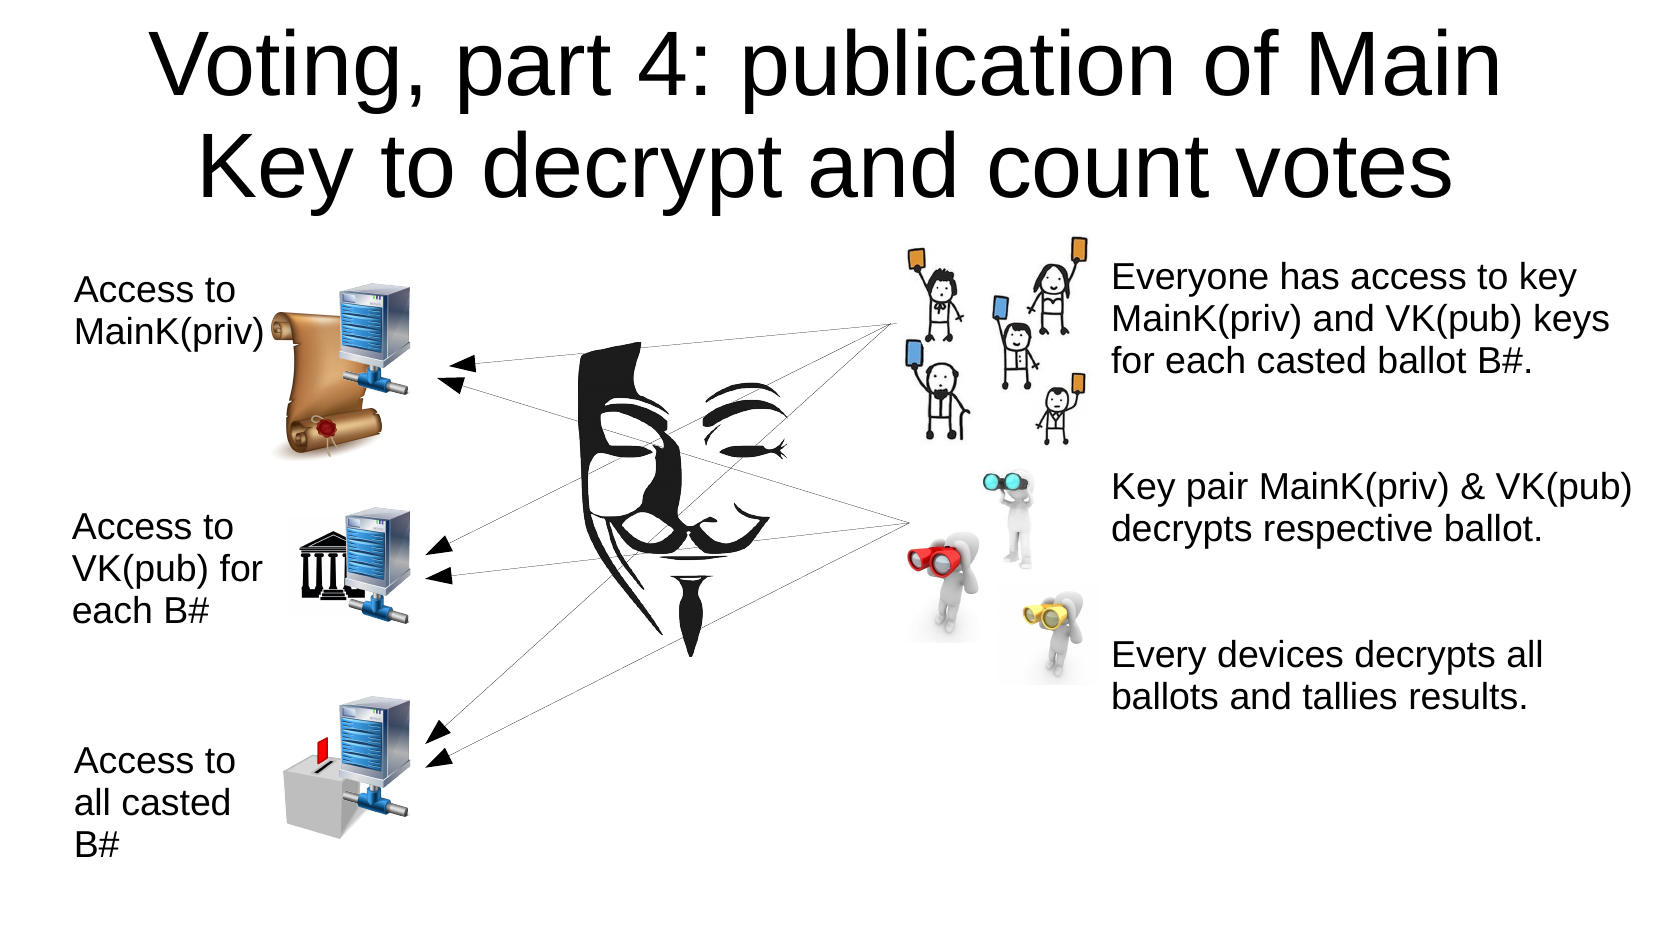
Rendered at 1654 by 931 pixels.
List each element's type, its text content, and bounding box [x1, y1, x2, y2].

picture [271, 283, 414, 461]
picture [890, 236, 974, 450]
picture [877, 465, 1096, 685]
picture [877, 522, 906, 526]
text_box Everyone has access to key MainK(priv) and VK(pub) keys for each casted ballot B#. Key pair MainK(priv) & VK(pub) decrypts respective ballot. Every devices decrypts all ballots and tallies results. [1096, 248, 1652, 851]
text_box Access to VK(pub) for each B# [57, 497, 317, 639]
picture [877, 524, 905, 538]
picture [283, 696, 414, 839]
text_box Access to MainK(priv) [59, 260, 308, 402]
picture [987, 228, 1097, 453]
picture [578, 342, 788, 657]
picture [317, 507, 414, 624]
text_box Access to all casted B# [59, 732, 260, 875]
title Voting, part 4: publication of Main Key to decrypt and count votes [82, 12, 1571, 218]
